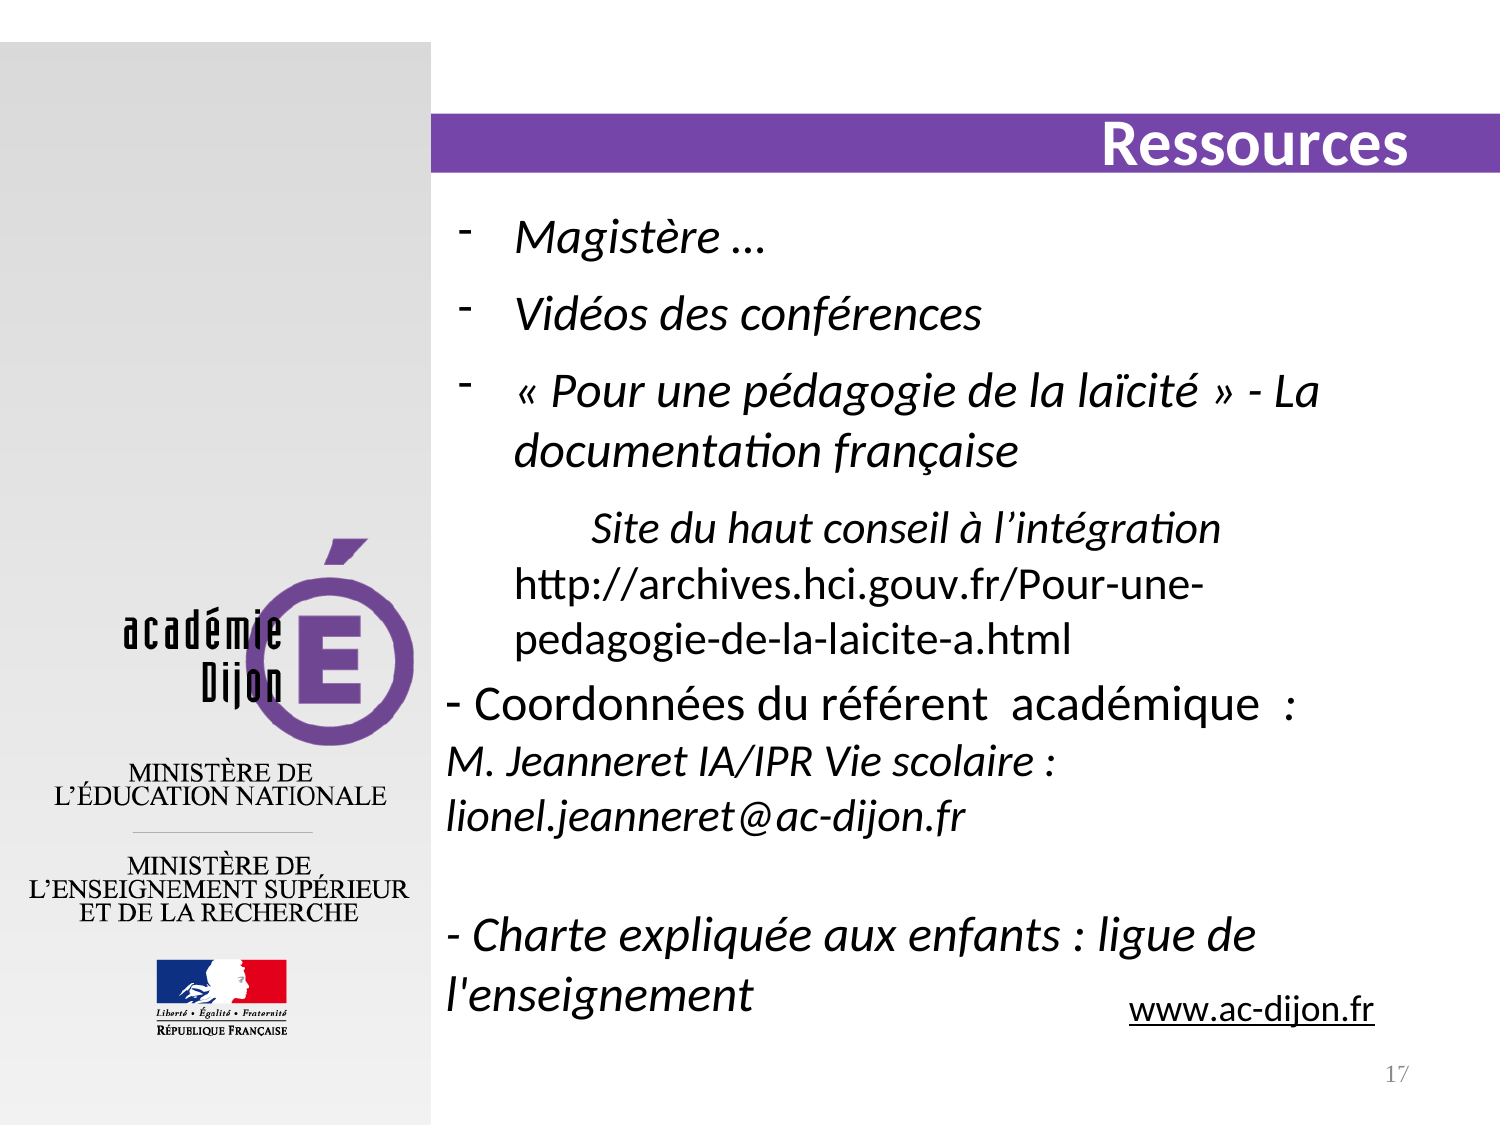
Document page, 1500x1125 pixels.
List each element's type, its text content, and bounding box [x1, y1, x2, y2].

text_box Ressources [360, 45, 1425, 233]
text_box - Coordonnées du référent académique : M. Jeanneret IA/IPR Vie scolaire : lionel.jeanneret@ac-dijon.fr - Charte expliquée aux enfants : ligue de l'enseignement [430, 578, 1459, 1047]
text_box Magistère … Vidéos des conférences « Pour une pédagogie de la laïcité » - La documentation française Site du haut conseil à l’intégration http://archives.hci.gouv.fr/Pour-une-pedagogie-de-la-laicite-a.html [442, 196, 1425, 578]
picture [29, 538, 414, 1036]
text_box <numéro> [1074, 1047, 1425, 1103]
